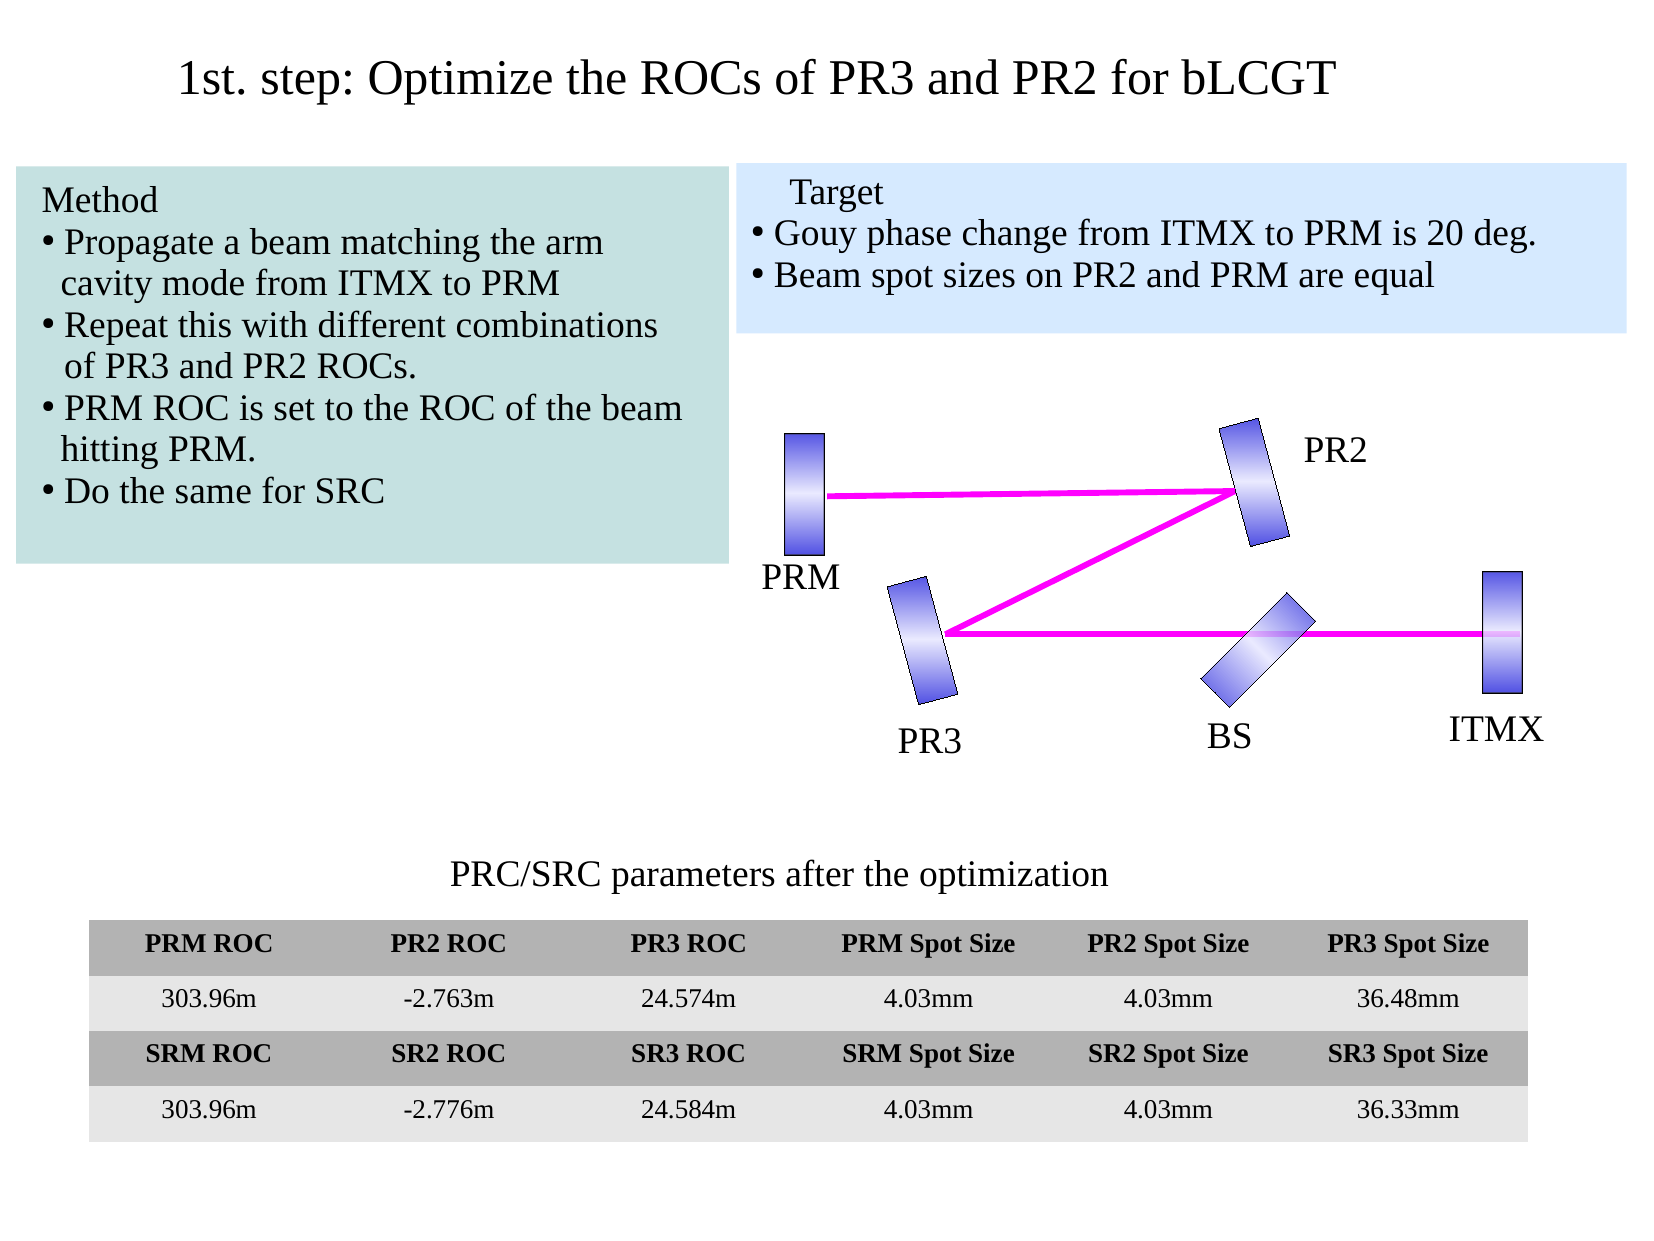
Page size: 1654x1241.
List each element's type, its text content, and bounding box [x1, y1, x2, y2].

table_cell 303.96m [89, 976, 329, 1031]
table_cell SRM Spot Size [809, 1031, 1048, 1086]
text_box [736, 163, 1627, 334]
table_header PR3 Spot Size [1288, 920, 1528, 976]
table_cell SRM ROC [89, 1031, 329, 1086]
text_box PR3 [882, 712, 978, 773]
table_cell SR2 ROC [329, 1031, 569, 1086]
table_cell 4.03mm [1048, 976, 1288, 1031]
table_cell 303.96m [89, 1086, 329, 1142]
text_box Method Propagate a beam matching the arm cavity mode from ITMX to PRM Repeat this with different combinations of PR3 and PR2 ROCs. PRM ROC is set to the ROC of the beam hitting PRM. Do the same for SRC [26, 171, 697, 551]
text_box [16, 166, 729, 564]
table_cell -2.776m [329, 1086, 569, 1142]
text_box [1219, 418, 1290, 547]
table_header PR2 ROC [329, 920, 569, 976]
text_box [1200, 592, 1316, 707]
table_cell 24.584m [569, 1086, 809, 1142]
table_cell 36.33mm [1288, 1086, 1528, 1142]
table_cell 4.03mm [1048, 1086, 1288, 1142]
text_box PR2 [1288, 421, 1384, 482]
table_cell SR3 Spot Size [1288, 1031, 1528, 1086]
table_cell SR2 Spot Size [1048, 1031, 1288, 1086]
table_header PR3 ROC [569, 920, 809, 976]
table_cell SR3 ROC [569, 1031, 809, 1086]
table_cell 4.03mm [809, 1086, 1048, 1142]
text_box Target Gouy phase change from ITMX to PRM is 20 deg. Beam spot sizes on PR2 and PRM are equal [736, 163, 1552, 315]
table_header PRM ROC [89, 920, 329, 976]
text_box 1st. step: Optimize the ROCs of PR3 and PR2 for bLCGT [162, 42, 1347, 119]
text_box PRM [746, 548, 856, 610]
table_header PRM Spot Size [809, 920, 1048, 976]
text_box [887, 576, 958, 705]
table_cell 4.03mm [809, 976, 1048, 1031]
text_box [784, 433, 825, 548]
table_cell -2.763m [329, 976, 569, 1031]
table_header PR2 Spot Size [1048, 920, 1288, 976]
table_cell 36.48mm [1288, 976, 1528, 1031]
text_box [1482, 571, 1523, 694]
text_box ITMX [1433, 700, 1560, 761]
text_box PRC/SRC parameters after the optimization [434, 846, 1124, 907]
text_box BS [1192, 707, 1268, 768]
table_cell 24.574m [569, 976, 809, 1031]
